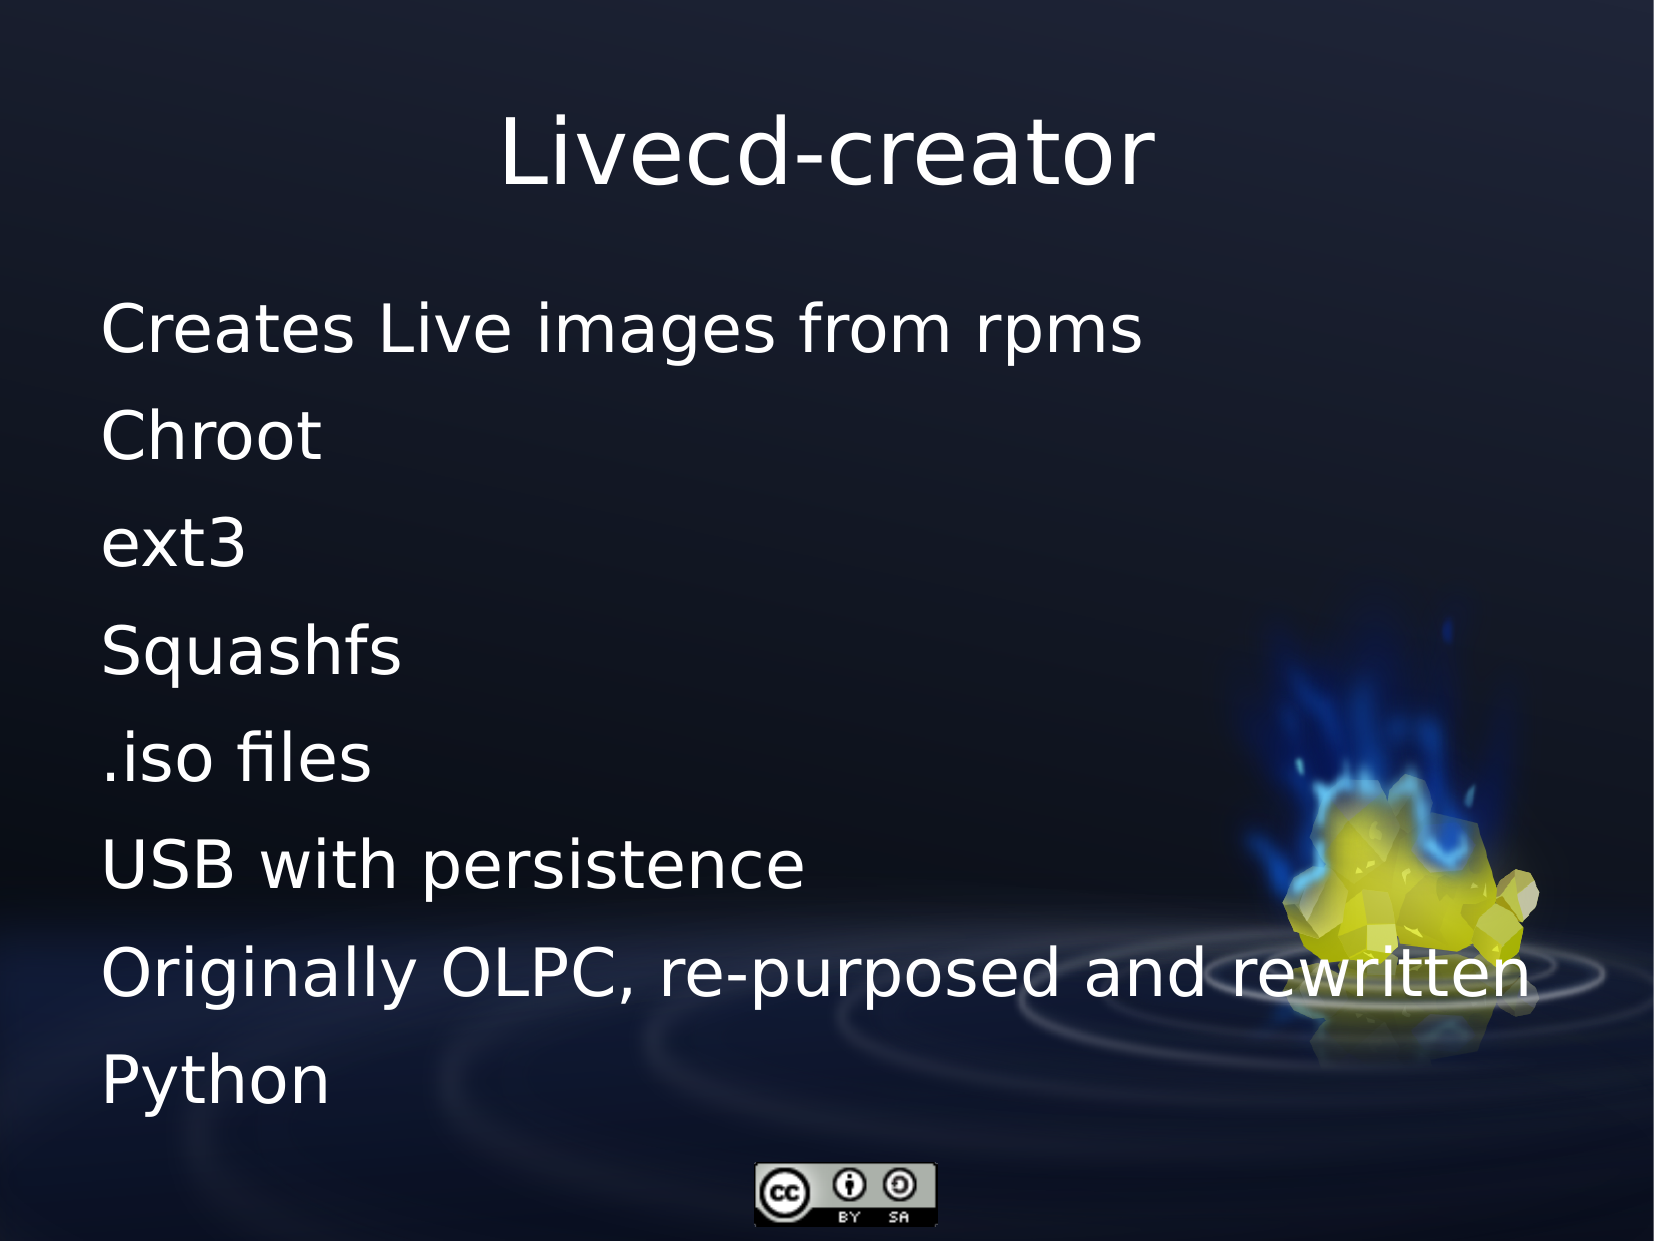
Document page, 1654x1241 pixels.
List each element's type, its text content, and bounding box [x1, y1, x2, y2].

list Creates Live images from rpms Chroot ext3 Squashfs .iso files USB with persistence Originally OLPC, re-purposed and rewritten Python [82, 290, 1571, 1197]
title Livecd-creator [82, 56, 1571, 250]
picture [0, 0, 1654, 1241]
